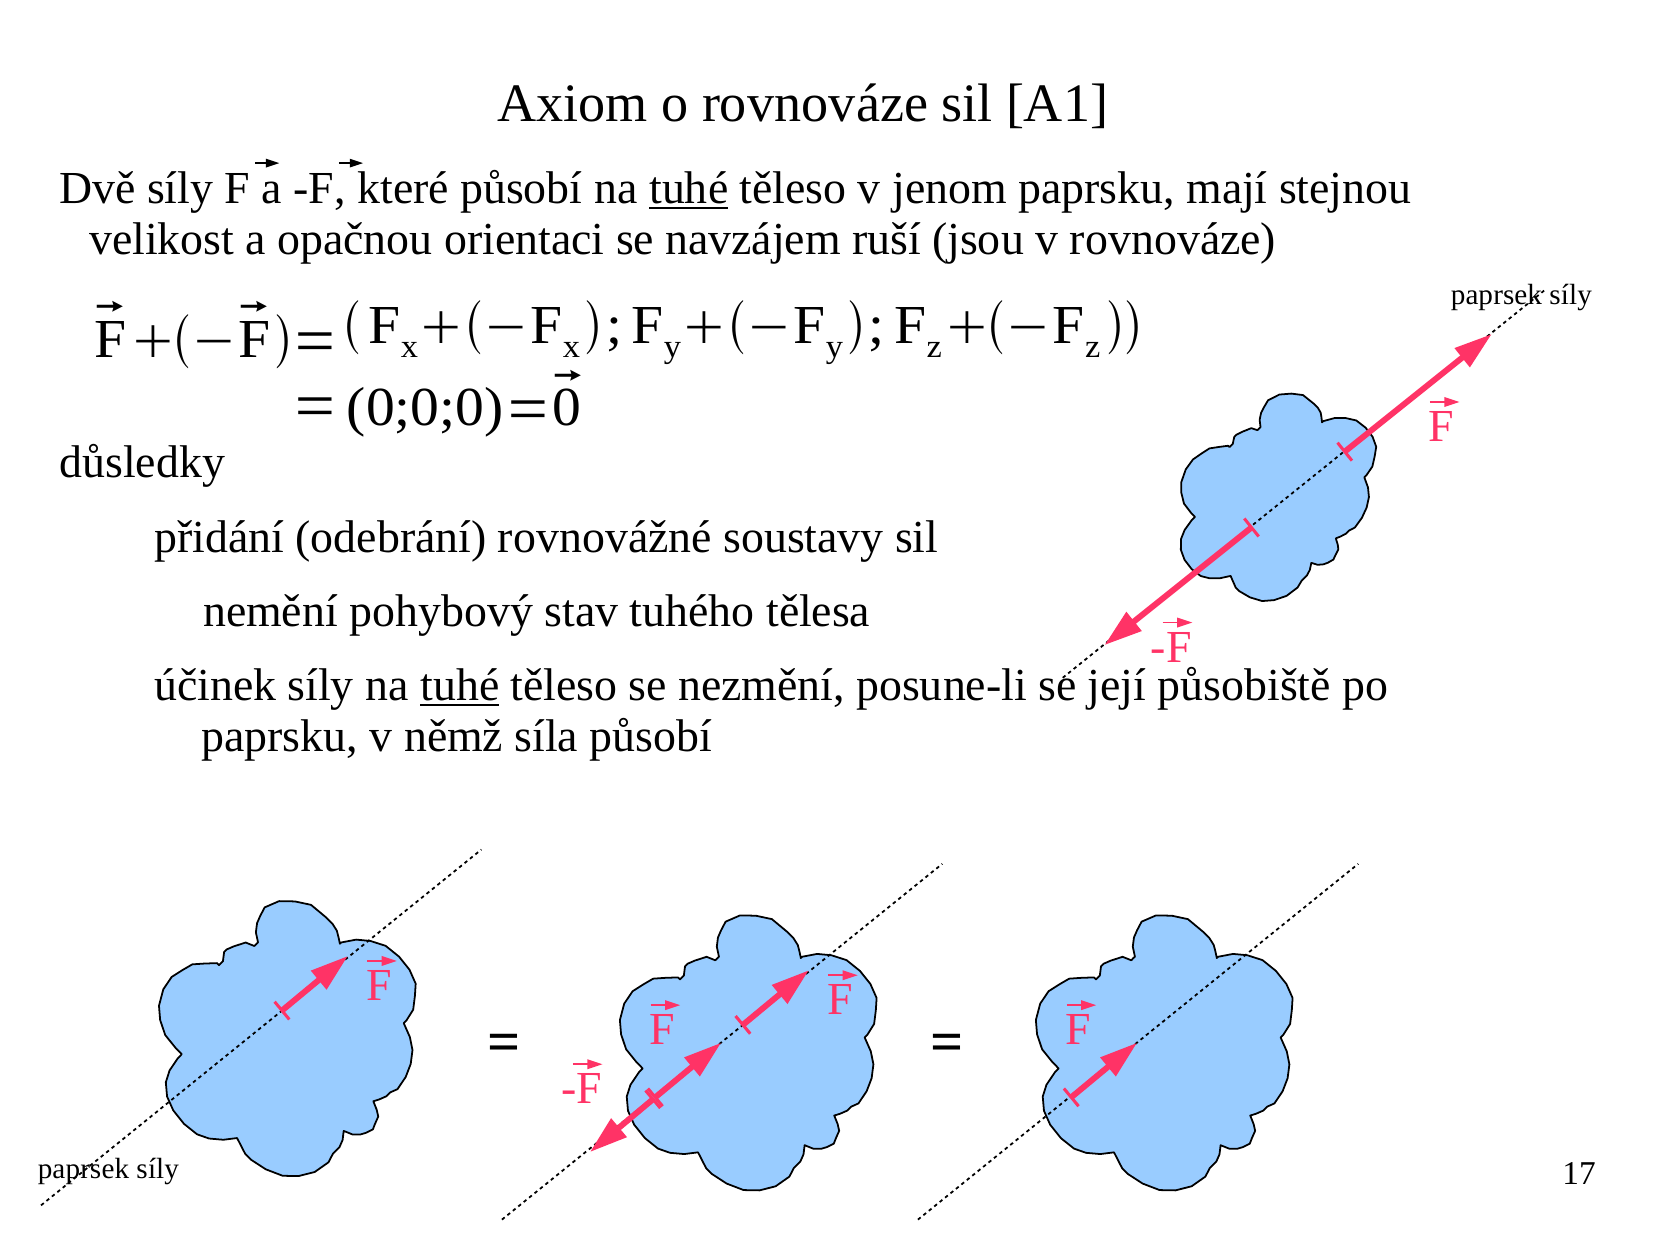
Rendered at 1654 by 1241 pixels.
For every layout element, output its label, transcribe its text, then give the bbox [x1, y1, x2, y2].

text_box F [1065, 1003, 1124, 1064]
text_box paprsek síly [1436, 270, 1636, 322]
text_box paprsek síly [23, 1145, 223, 1196]
text_box [158, 901, 413, 1177]
text_box F [366, 959, 424, 1020]
chart [80, 295, 1156, 439]
text_box = [915, 1001, 975, 1093]
text_box F [1428, 400, 1487, 461]
text_box [619, 915, 874, 1191]
text_box [1180, 393, 1377, 602]
text_box -F [561, 1062, 619, 1123]
title Axiom o rovnováze sil [A1] [59, 0, 1548, 163]
text_box = [472, 1001, 532, 1093]
text_box -F [1150, 621, 1209, 682]
text_box F [827, 973, 885, 1034]
list Dvě síly F a -F, které působí na tuhé těleso v jenom paprsku, mají stejnou velikost a opačnou orientaci se navzájem ruší (jsou v rovnováze) důsledky přidání (odebrání) rovnovážné soustavy sil nemění pohybový stav tuhého tělesa účinek síly na tuhé těleso se nezmění, posune-li se její působiště po paprsku, v němž síla působí [59, 163, 1548, 982]
text_box F [649, 1003, 708, 1064]
text_box [1035, 915, 1293, 1191]
